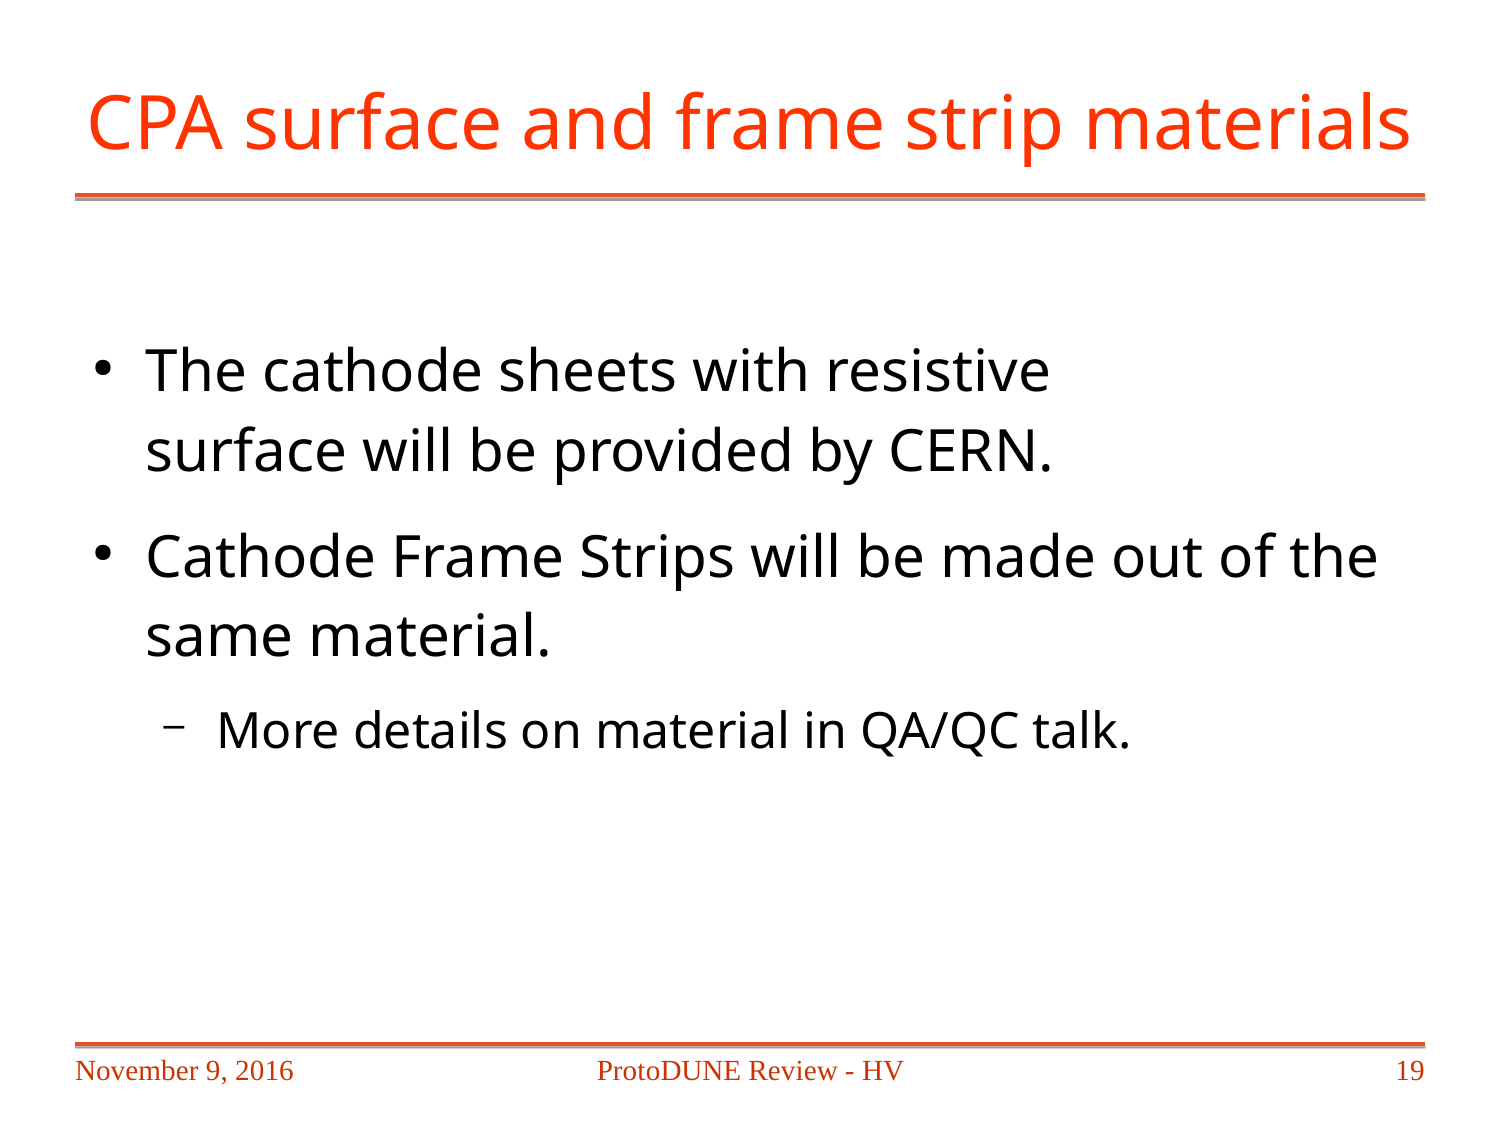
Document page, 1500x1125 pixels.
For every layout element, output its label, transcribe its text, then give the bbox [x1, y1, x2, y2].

title CPA surface and frame strip materials [75, 44, 1425, 196]
list The cathode sheets with resistive surface will be provided by CERN. Cathode Frame Strips will be made out of the same material. More details on material in QA/QC talk. [75, 329, 1425, 1002]
